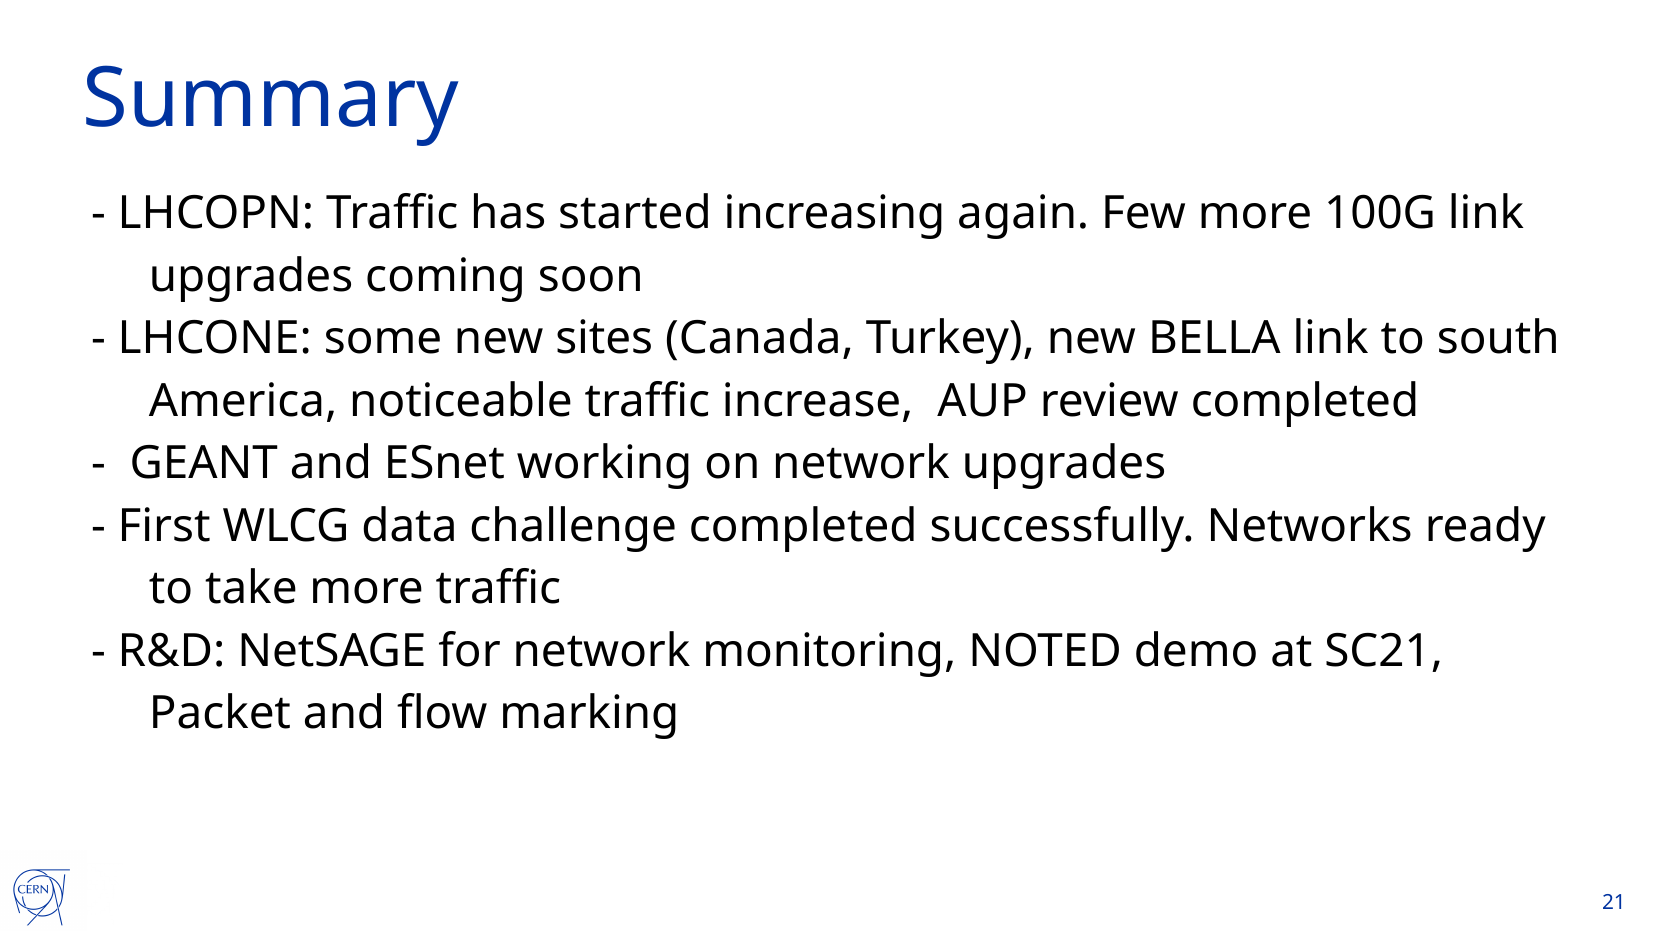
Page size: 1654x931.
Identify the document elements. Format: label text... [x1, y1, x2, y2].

text_box - LHCOPN: Traffic has started increasing again. Few more 100G link upgrades coming soon - LHCONE: some new sites (Canada, Turkey), new BELLA link to south America, noticeable traffic increase, AUP review completed - GEANT and ESnet working on network upgrades - First WLCG data challenge completed successfully. Networks ready to take more traffic - R&D: NetSAGE for network monitoring, NOTED demo at SC21, Packet and flow marking [76, 172, 1601, 792]
title Summary [82, 37, 1571, 142]
picture [0, 850, 127, 931]
